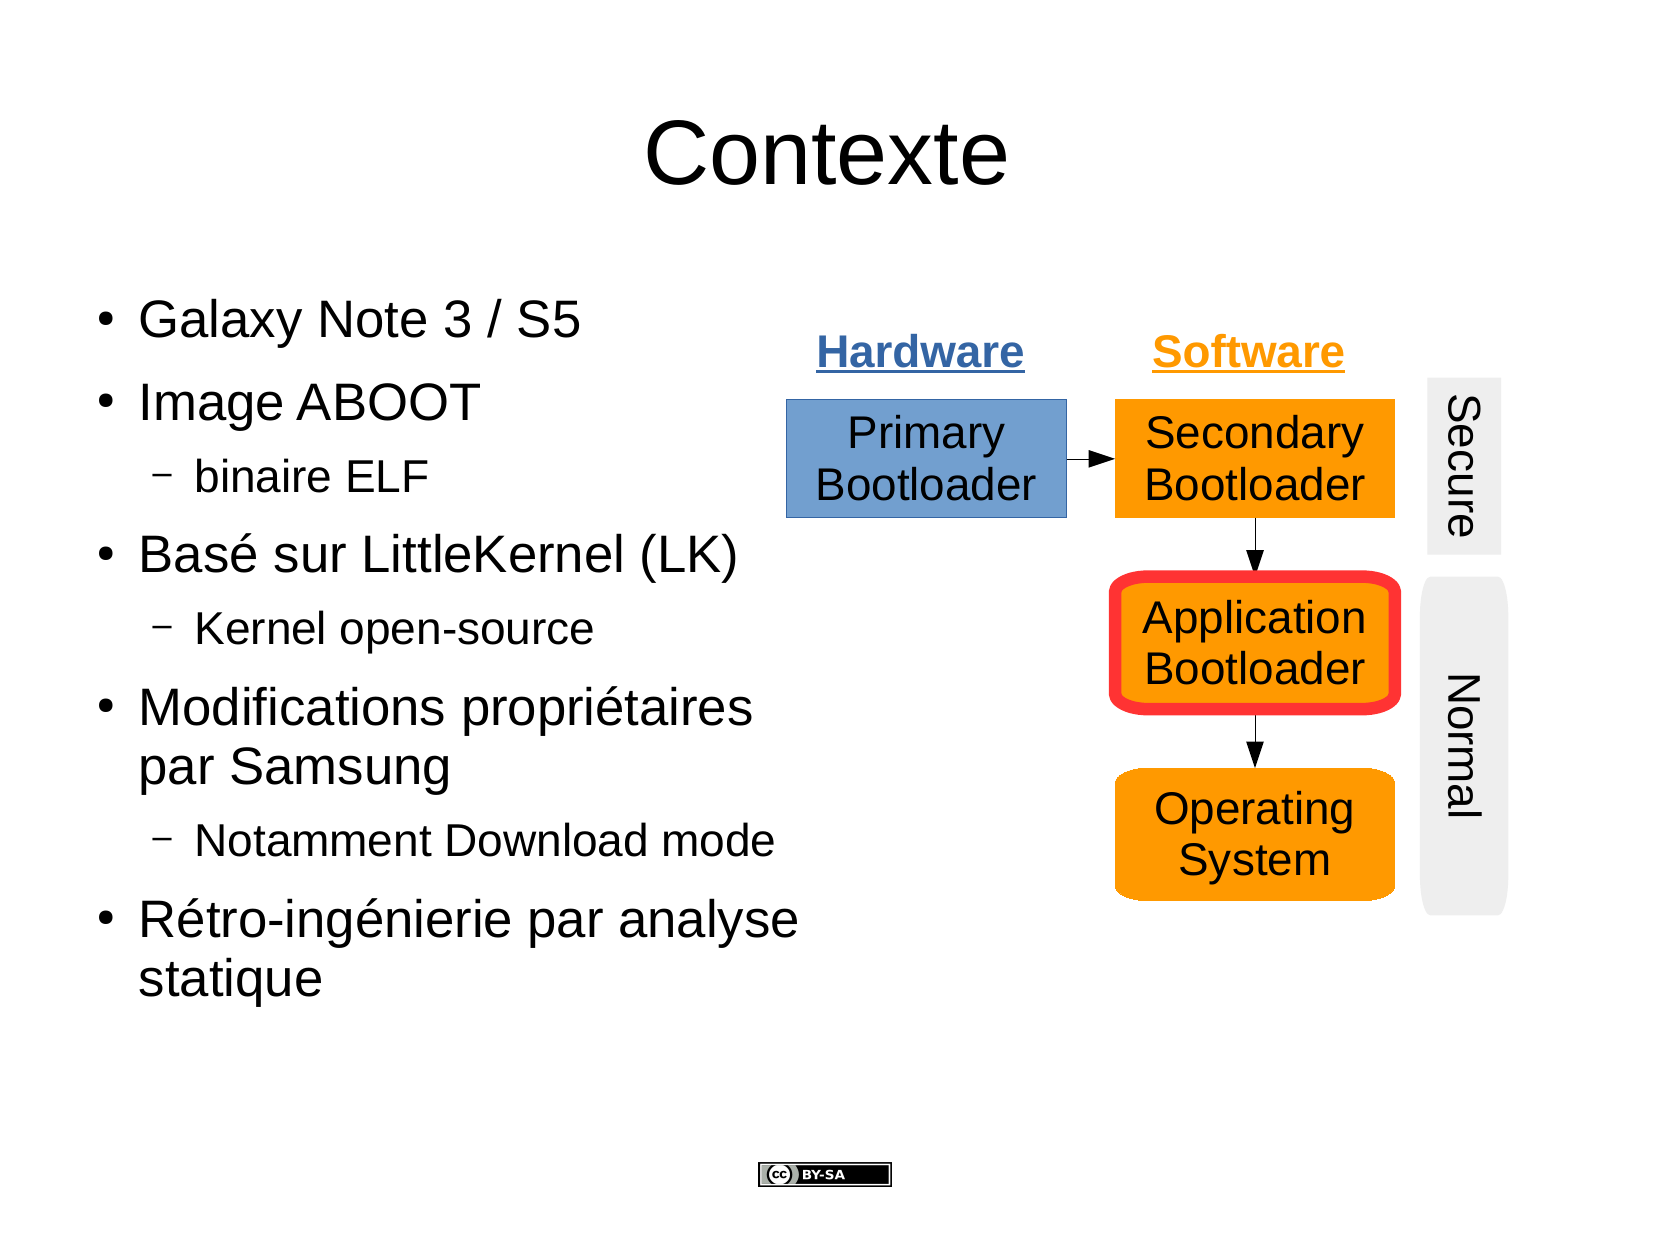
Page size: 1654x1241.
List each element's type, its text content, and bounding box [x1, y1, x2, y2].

text_box Primary Bootloader [786, 399, 1067, 518]
title Contexte [82, 49, 1571, 257]
text_box Secure [1427, 377, 1502, 555]
text_box Hardware [801, 318, 1052, 390]
picture [758, 1162, 892, 1187]
text_box Software [1137, 318, 1372, 390]
text_box Secondary Bootloader [1115, 399, 1395, 518]
list Galaxy Note 3 / S5 Image ABOOT binaire ELF Basé sur LittleKernel (LK) Kernel open-source Modifications propriétaires par Samsung Notamment Download mode Rétro-ingénierie par analyse statique [82, 290, 809, 1010]
text_box Application Bootloader [1115, 576, 1395, 710]
text_box Normal [1419, 576, 1509, 916]
text_box Operating System [1115, 768, 1395, 901]
